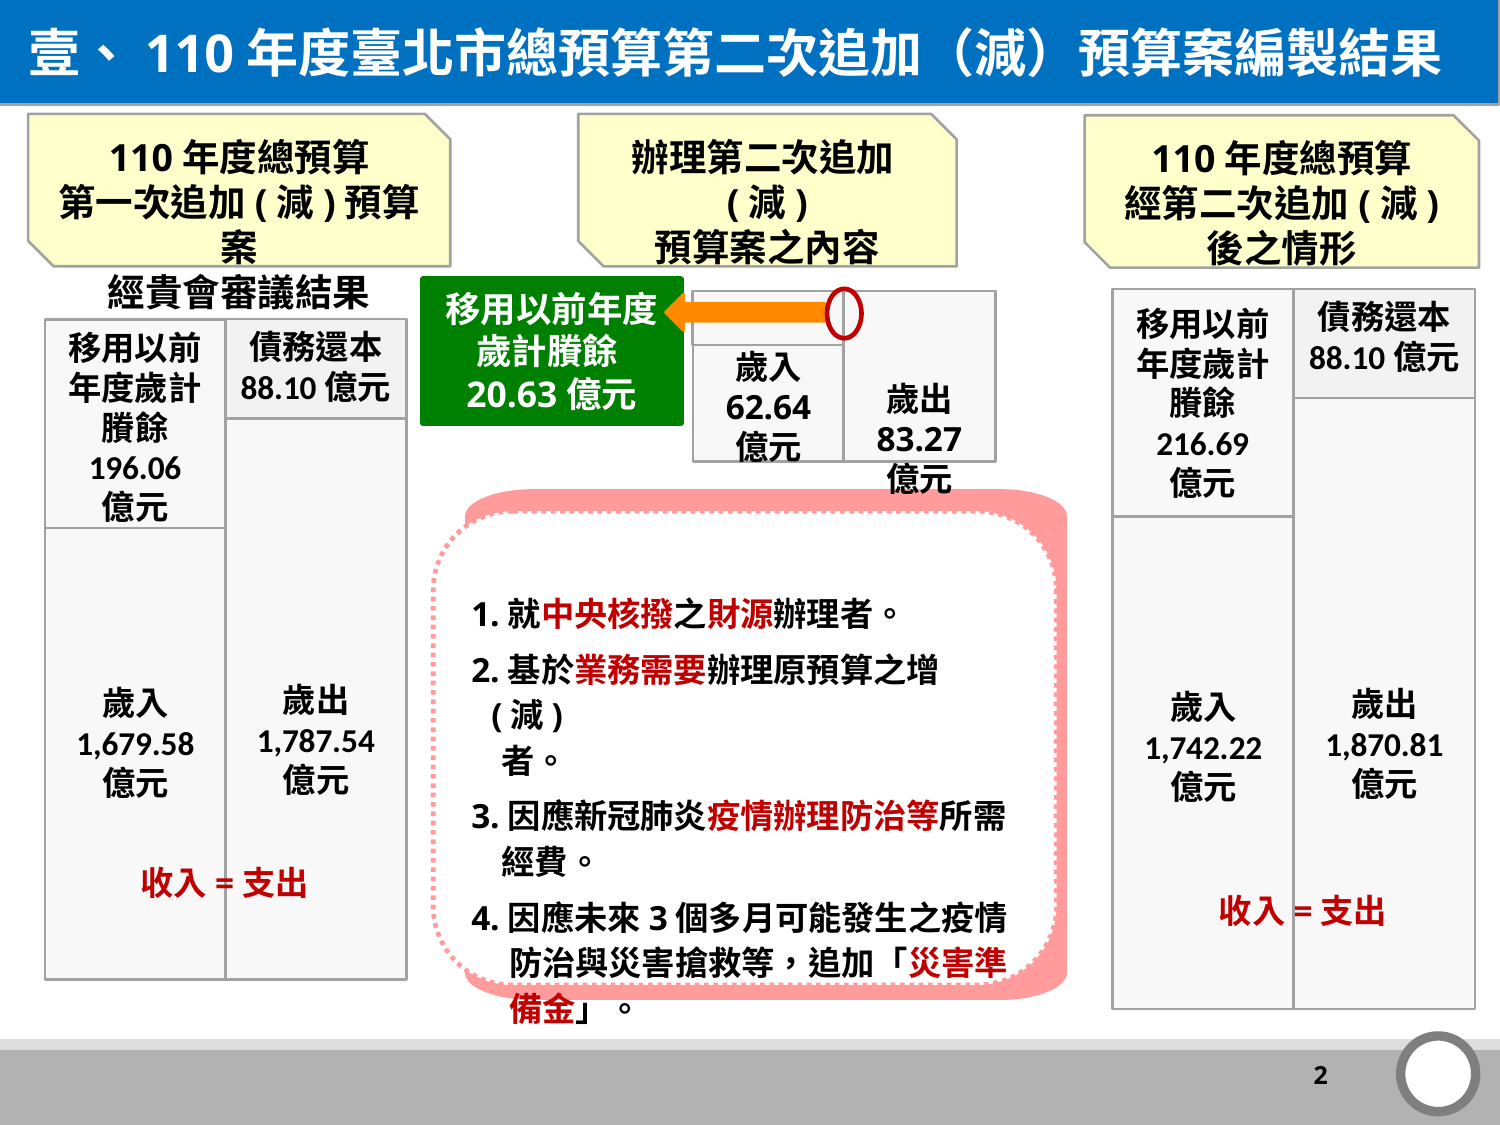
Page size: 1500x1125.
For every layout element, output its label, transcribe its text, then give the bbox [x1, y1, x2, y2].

text_box 移用以前年度歲計賸餘 216.69 億元 [1112, 289, 1293, 516]
text_box [1408, 1035, 1476, 1112]
text_box 歲入 1,679.58 億元 [45, 528, 225, 980]
text_box 辦理第二次追加(減) 預算案之內容 [578, 113, 957, 267]
text_box 歲出 1,870.81 億元 [1293, 398, 1475, 1009]
text_box 收入=支出 [125, 854, 353, 911]
text_box 110年度總預算 經第二次追加(減) 後之情形 [1084, 115, 1480, 268]
text_box 110年度總預算 第一次追加(減)預算案 經貴會審議結果 [28, 113, 451, 267]
text_box [465, 489, 1067, 1000]
text_box [830, 292, 844, 335]
text_box 歲出 1,787.54 億元 [225, 419, 406, 980]
text_box 收入=支出 [1204, 882, 1432, 938]
text_box [665, 291, 844, 345]
text_box 歲入 62.64 億元 [693, 345, 844, 461]
text_box 歲出 83.27 億元 [844, 291, 995, 461]
text_box 債務還本 88.10億元 [1293, 289, 1475, 398]
text_box [0, 0, 1499, 105]
text_box 壹、110年度臺北市總預算第二次追加（減）預算案編製結果 [13, 12, 1476, 91]
text_box 1 [1298, 1051, 1460, 1097]
text_box 歲入 1,742.22 億元 [1112, 516, 1293, 1009]
text_box 歲出 83.27 億元 [844, 292, 859, 335]
text_box 移用以前年度歲計賸餘 196.06 億元 [45, 319, 225, 528]
text_box 移用以前年度歲計賸餘20.63億元 [423, 279, 681, 424]
text_box 債務還本 88.10億元 [225, 319, 406, 419]
text_box 1.就中央核撥之財源辦理者。 2.基於業務需要辦理原預算之增(減) 者。 3.因應新冠肺炎疫情辦理防治等所需 經費。 4.因應未來3個多月可能發生之疫情 防治與災害搶救等，追加「災害準 備金」。 [433, 511, 1057, 985]
